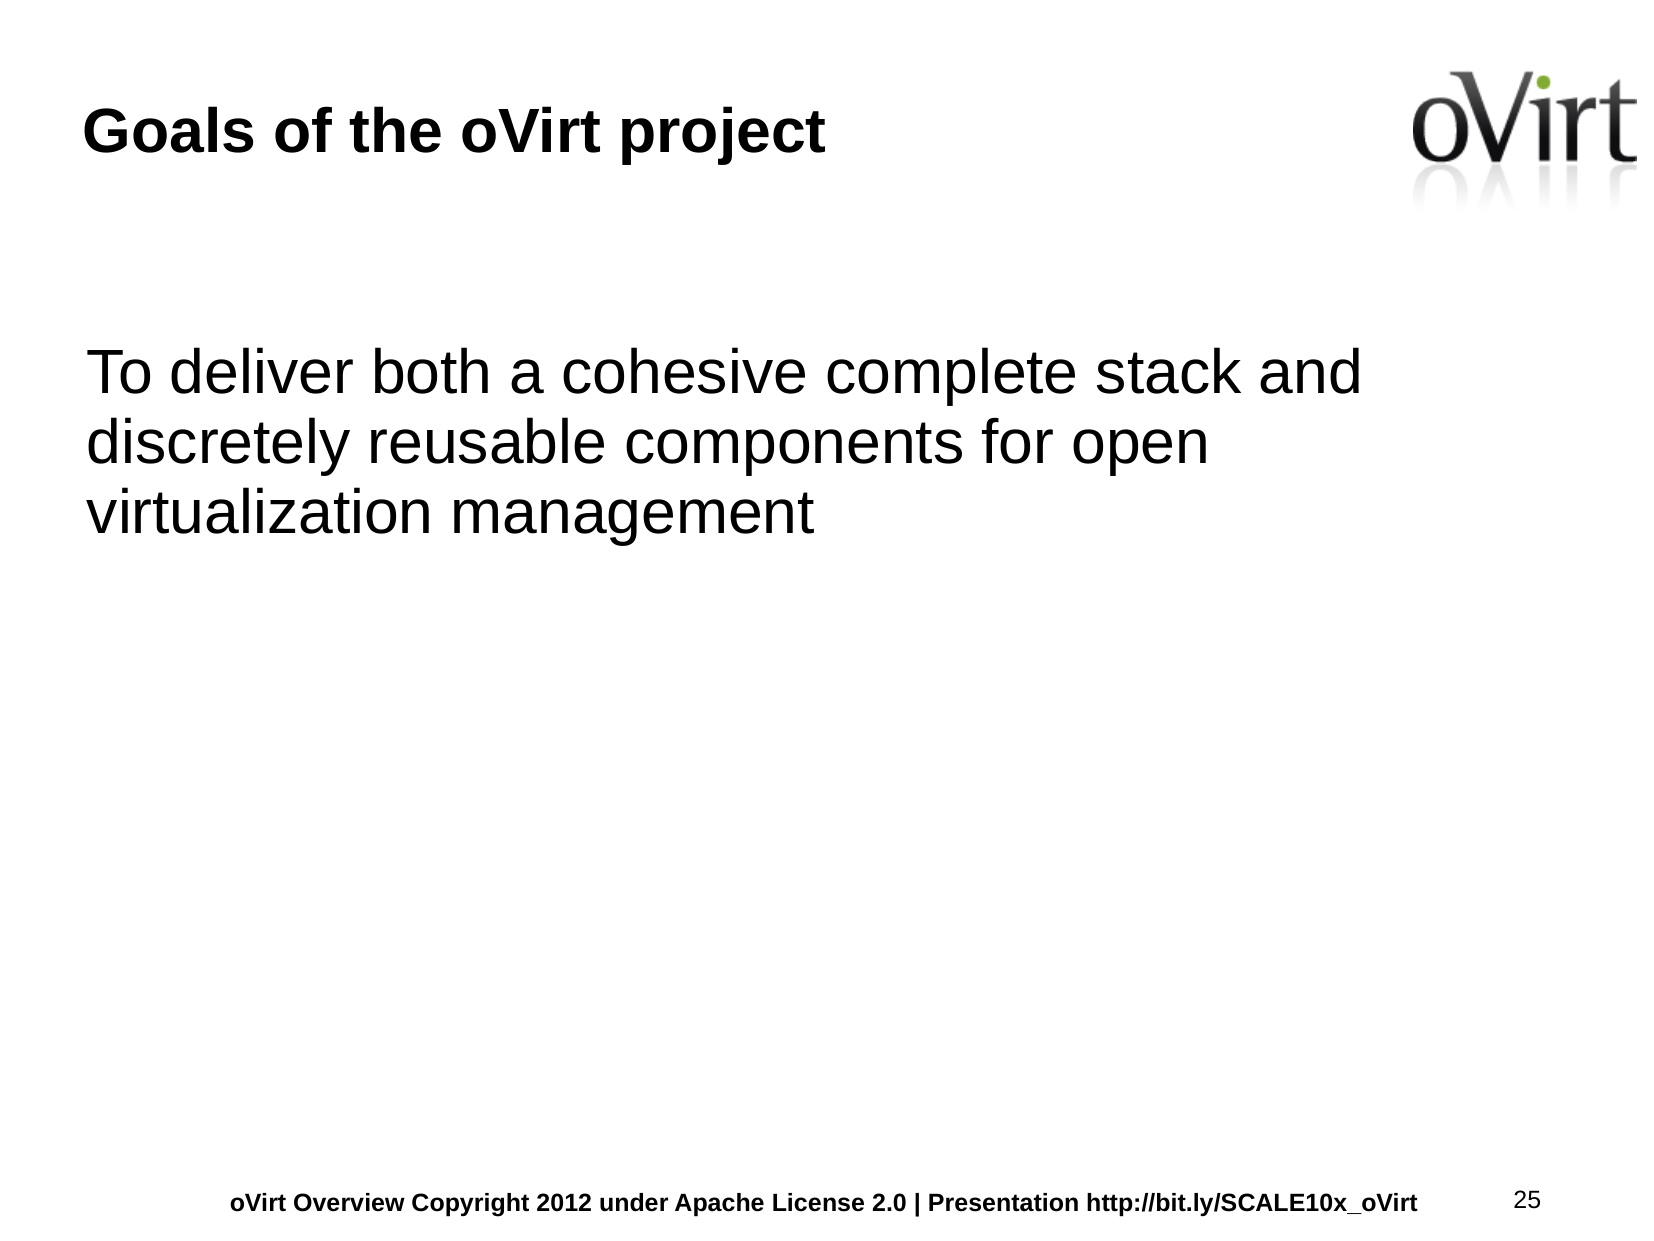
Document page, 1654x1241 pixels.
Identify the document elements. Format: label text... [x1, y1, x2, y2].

list To deliver both a cohesive complete stack and discretely reusable components for open virtualization management [86, 337, 1576, 601]
title Goals of the oVirt project [82, 37, 1303, 226]
picture [1413, 63, 1637, 212]
